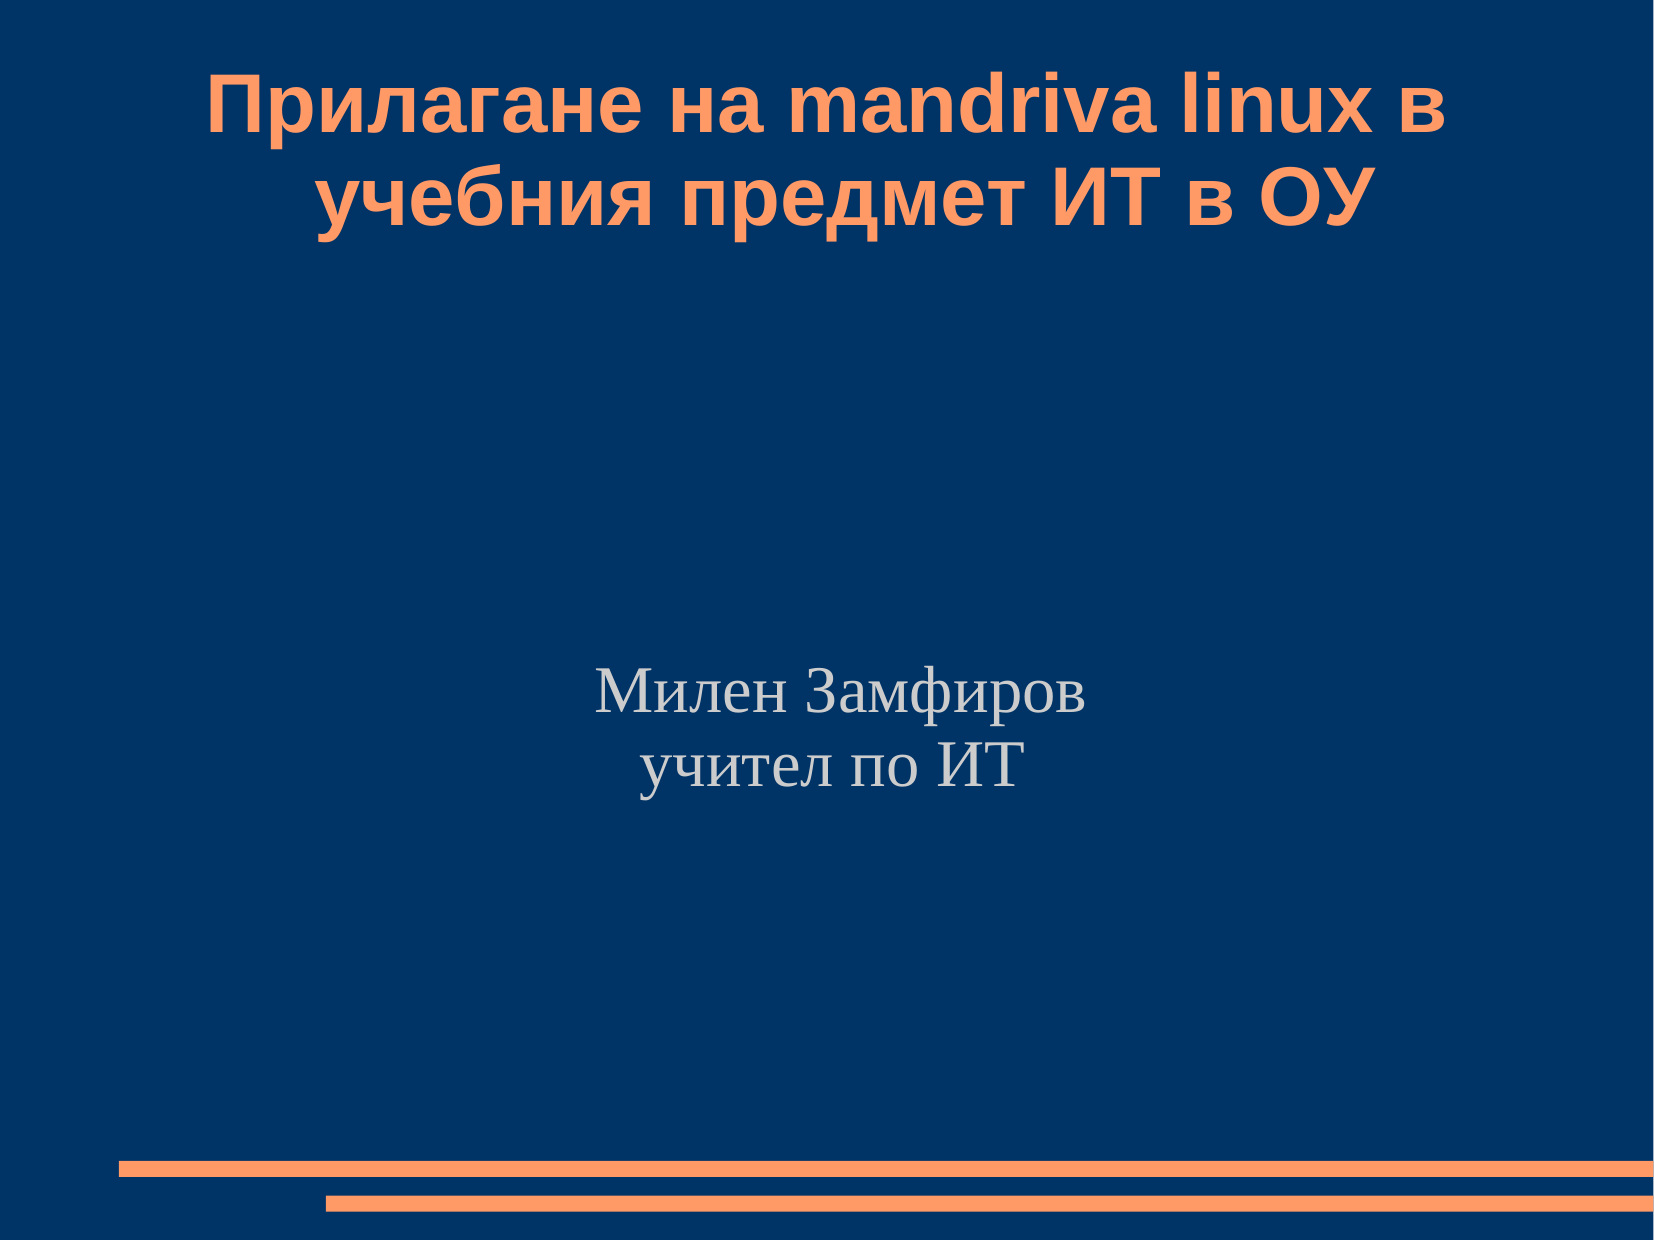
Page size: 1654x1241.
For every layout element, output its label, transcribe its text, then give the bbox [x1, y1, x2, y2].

subtitle Милен Замфиров учител по ИТ [121, 322, 1561, 1133]
title Прилагане на mandriva linux в учебния предмет ИТ в ОУ [121, 4, 1534, 296]
